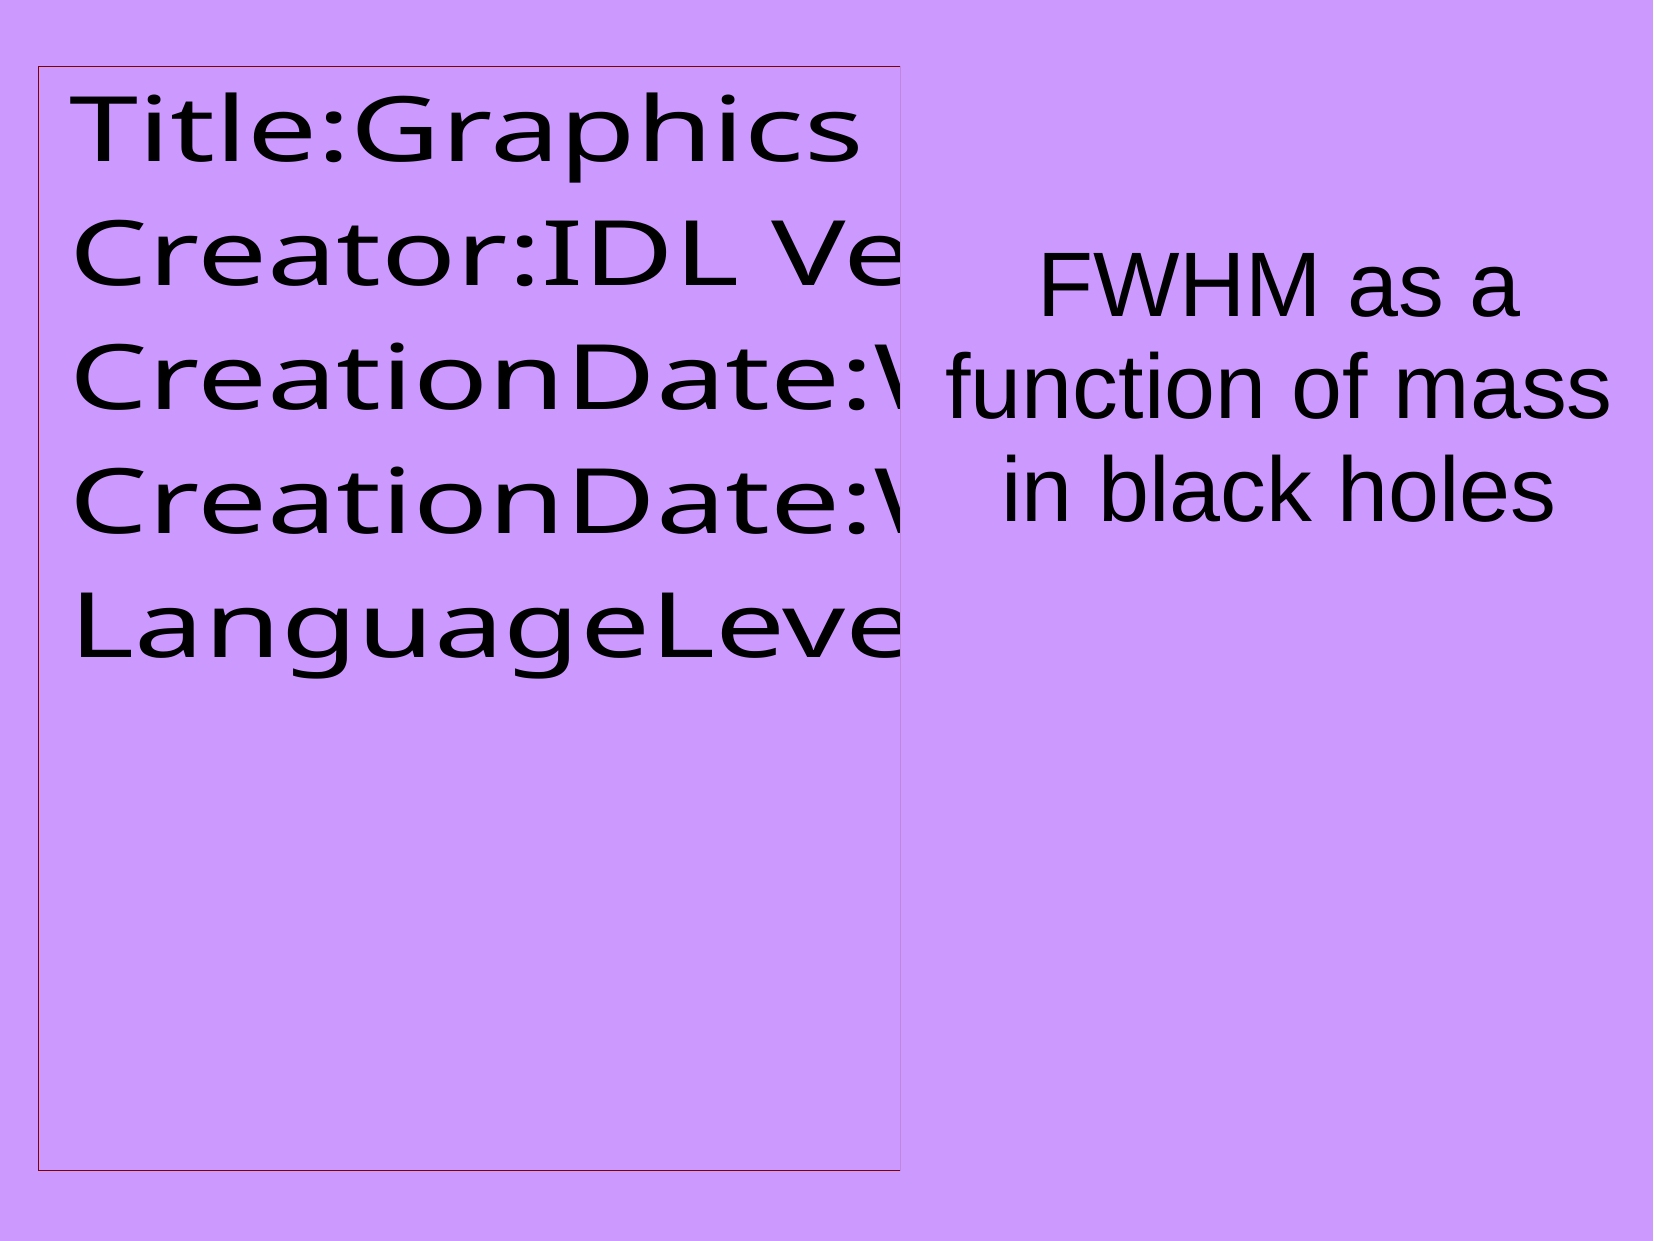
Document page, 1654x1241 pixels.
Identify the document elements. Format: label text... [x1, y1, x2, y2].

picture [30, 60, 901, 1171]
title FWHM as a function of mass in black holes [937, 51, 1623, 723]
